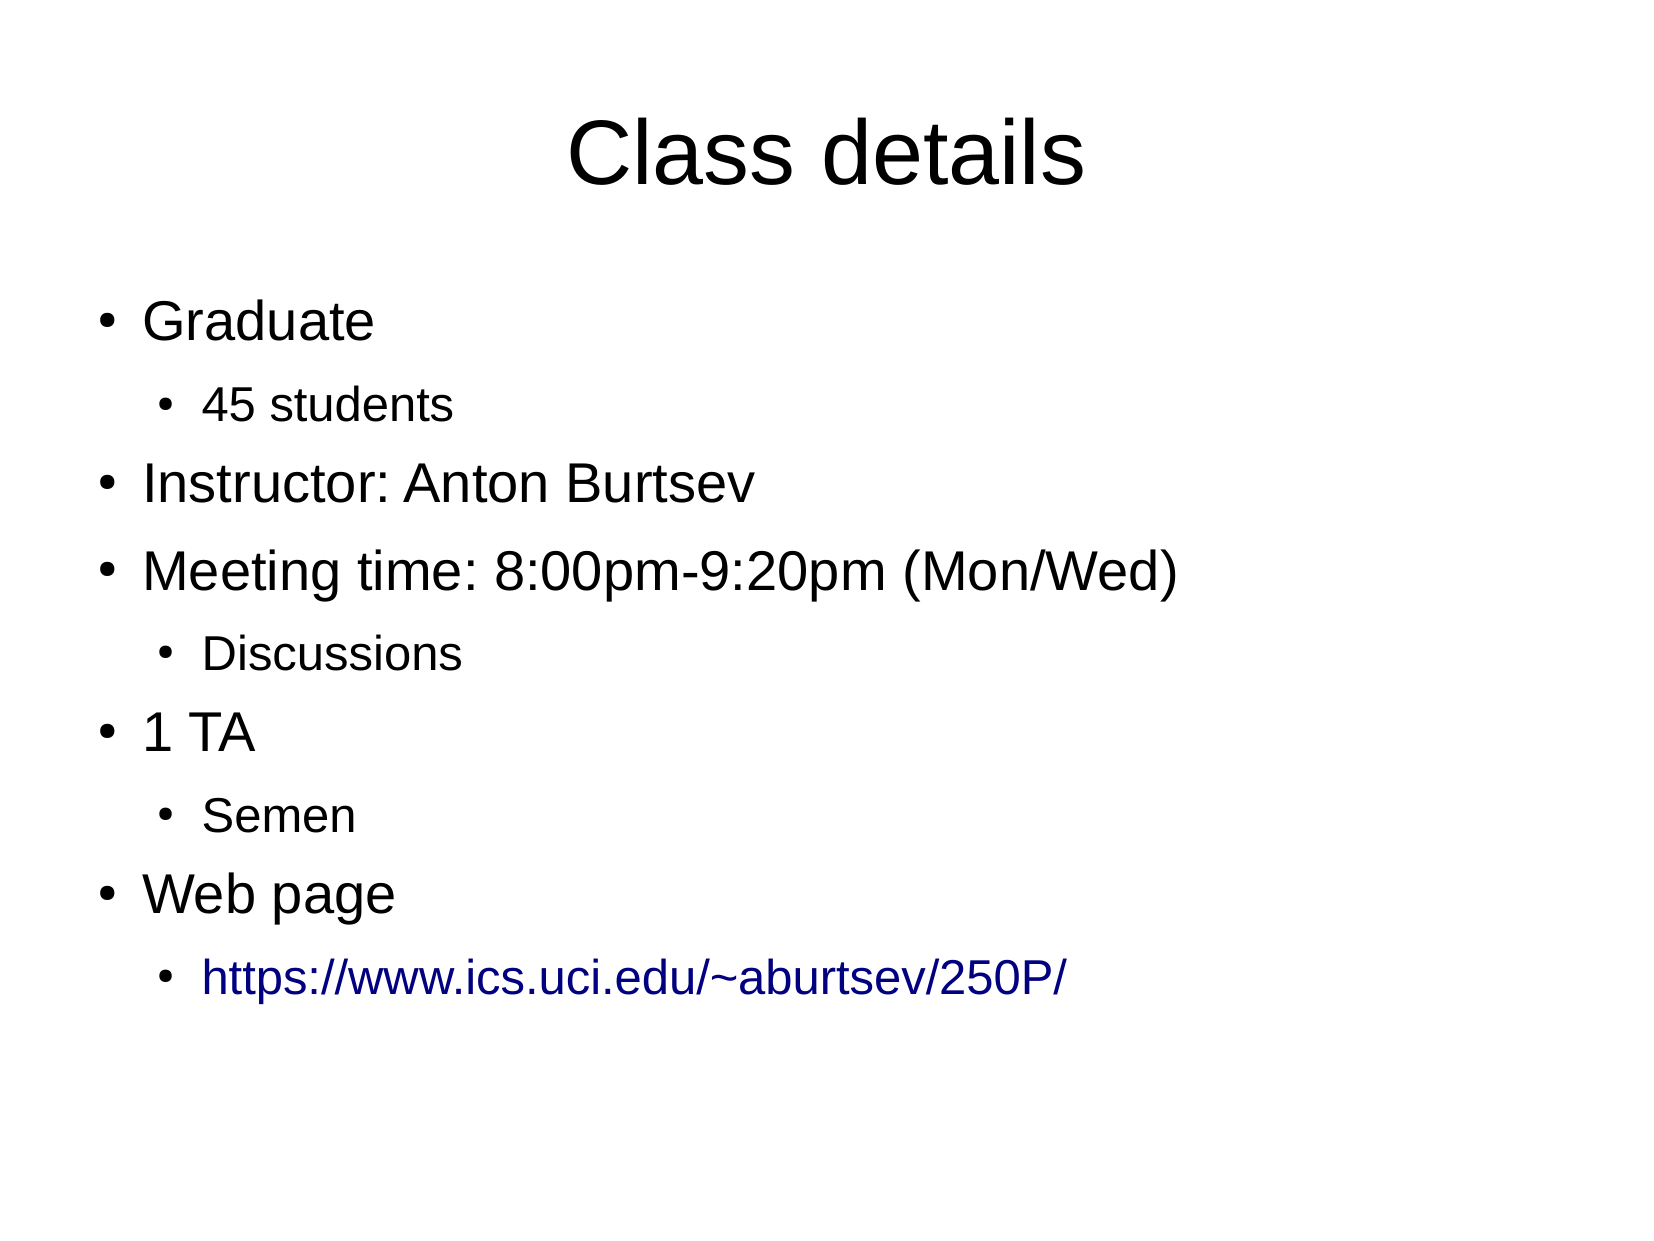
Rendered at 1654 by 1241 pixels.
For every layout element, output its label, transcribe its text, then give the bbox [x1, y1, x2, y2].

title Class details [82, 49, 1571, 257]
list Graduate 45 students Instructor: Anton Burtsev Meeting time: 8:00pm-9:20pm (Mon/Wed) Discussions 1 TA Semen Web page https://www.ics.uci.edu/~aburtsev/250P/ [82, 290, 1571, 1010]
